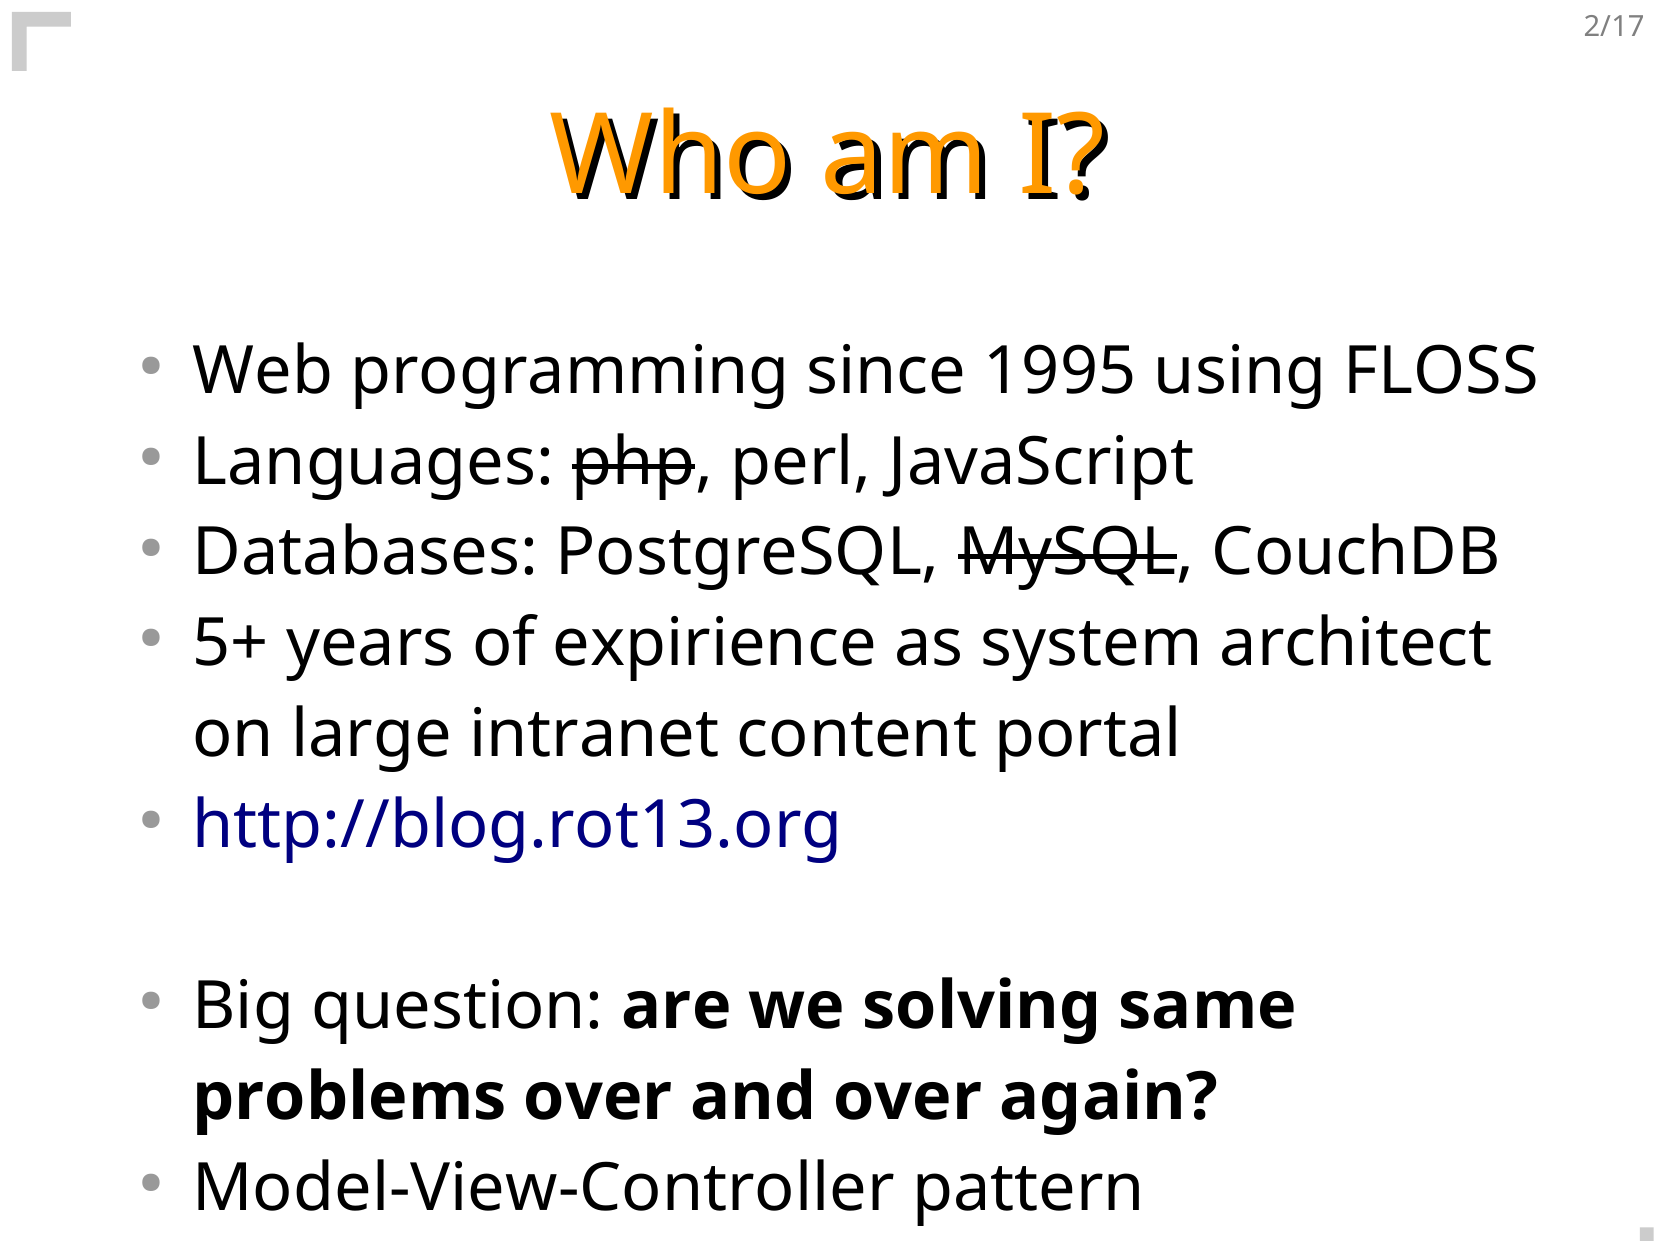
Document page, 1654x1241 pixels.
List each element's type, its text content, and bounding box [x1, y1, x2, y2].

title Who am I? [121, 46, 1534, 254]
list Web programming since 1995 using FLOSS Languages: php, perl, JavaScript Databases: PostgreSQL, MySQL, CouchDB 5+ years of expirience as system architect on large intranet content portal http://blog.rot13.org Big question: are we solving same problems over and over again? Model-View-Controller pattern [121, 322, 1561, 1132]
